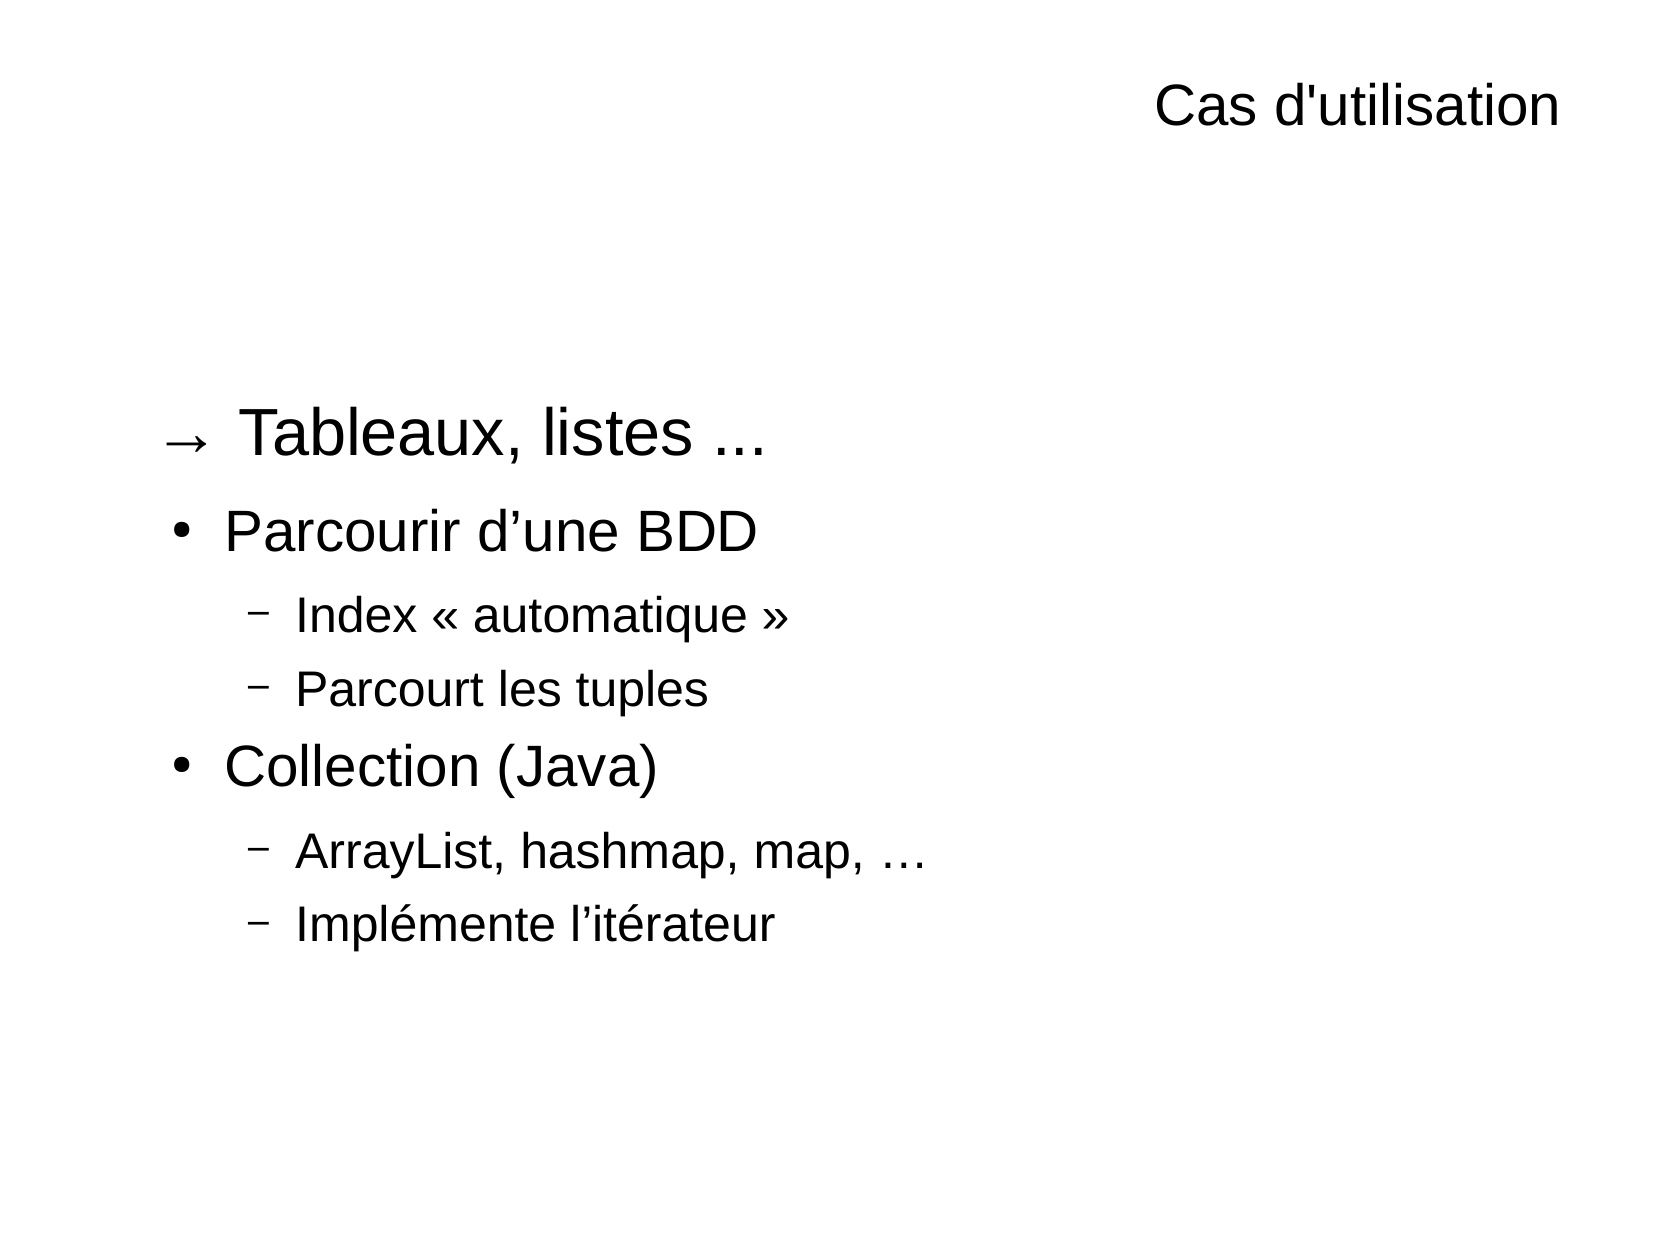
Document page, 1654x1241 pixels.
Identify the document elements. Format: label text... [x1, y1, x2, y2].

list → Tableaux, listes ... Parcourir d’une BDD Index « automatique » Parcourt les tuples Collection (Java) ArrayList, hashmap, map, … Implémente l’itérateur [82, 290, 1571, 1109]
title Cas d'utilisation [1092, 41, 1625, 170]
